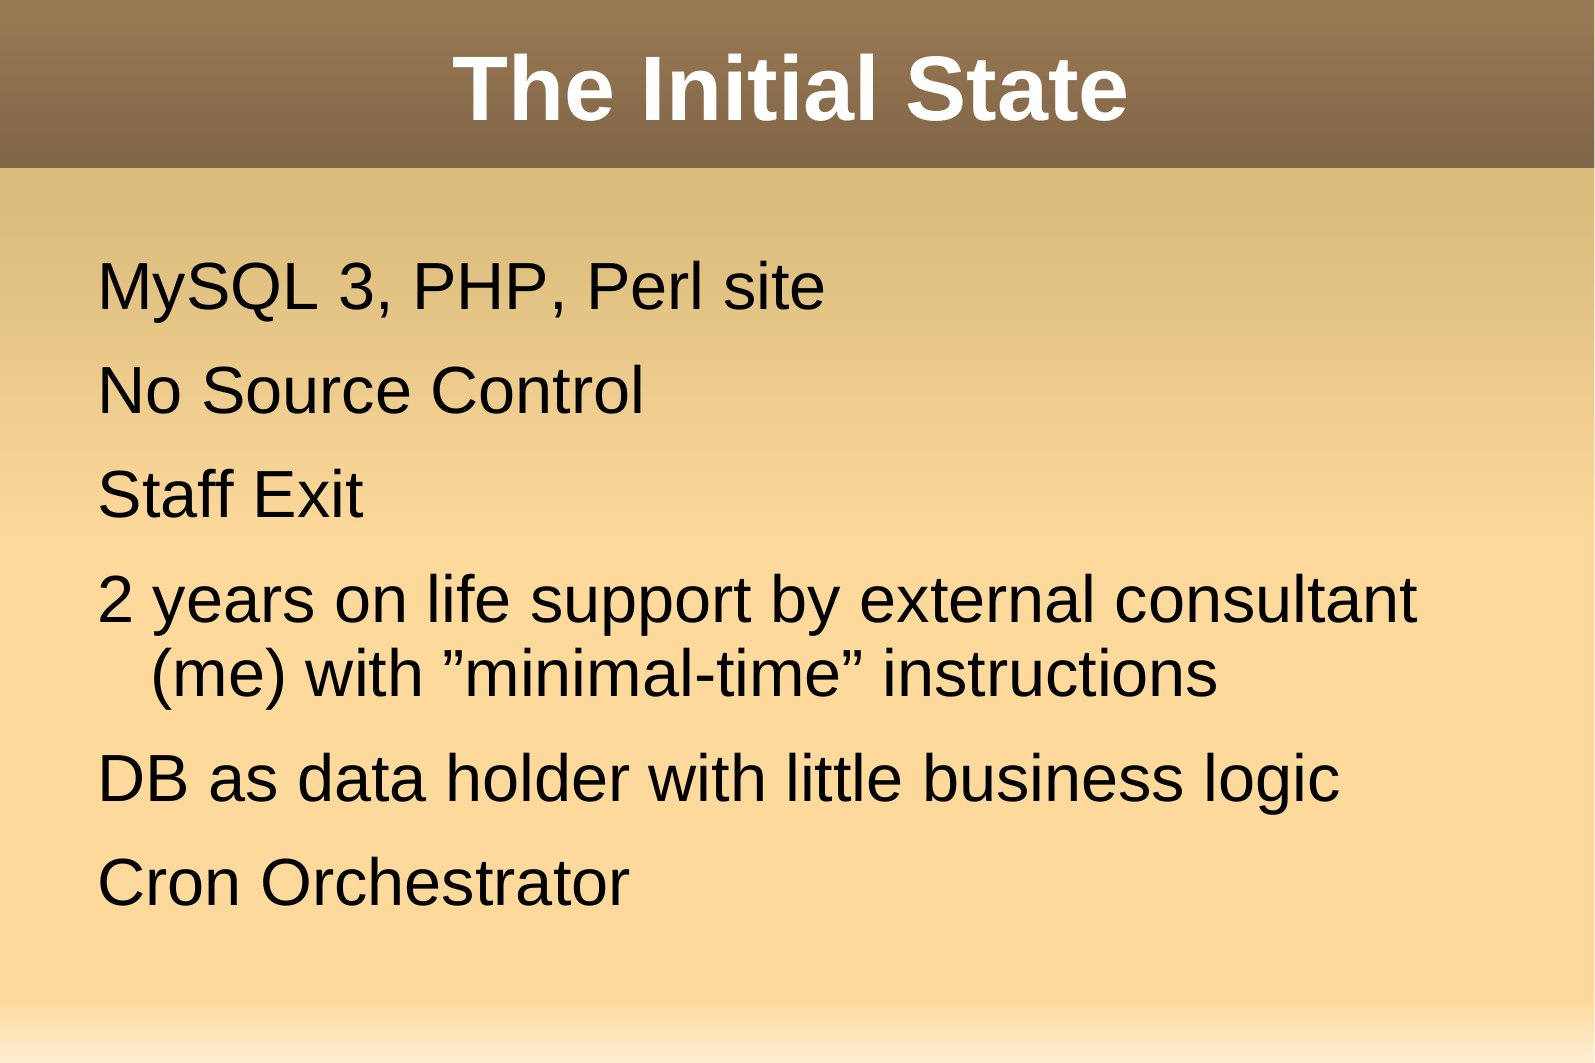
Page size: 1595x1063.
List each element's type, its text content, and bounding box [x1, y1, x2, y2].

title The Initial State [74, 7, 1510, 171]
picture [0, 0, 1595, 1063]
list MySQL 3, PHP, Perl site No Source Control Staff Exit 2 years on life support by external consultant (me) with ”minimal-time” instructions DB as data holder with little business logic Cron Orchestrator [79, 248, 1515, 936]
